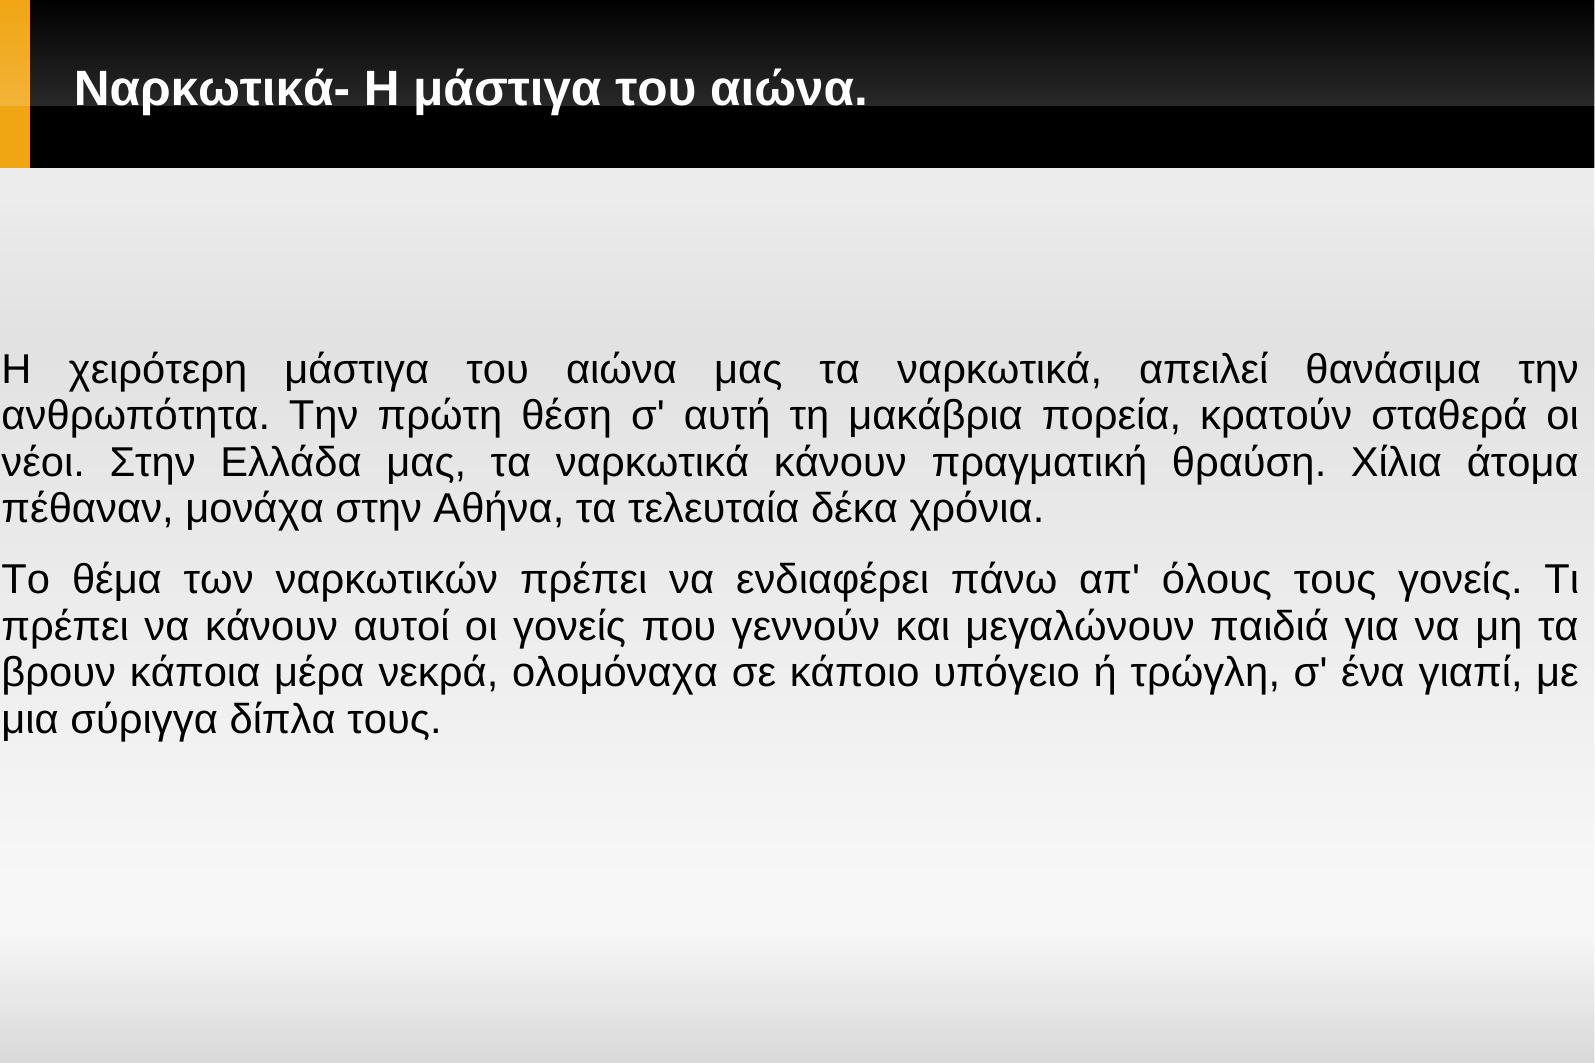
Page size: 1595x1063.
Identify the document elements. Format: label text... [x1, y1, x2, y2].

picture [0, 0, 1595, 195]
text_box Η χειρότερη μάστιγα του αιώνα μας τα ναρκωτικά, απειλεί θανάσιμα την ανθρωπότητα. Την πρώτη θέση σ' αυτή τη μακάβρια πορεία, κρατούν σταθερά οι νέοι. Στην Ελλάδα μας, τα ναρκωτικά κάνουν πραγματική θραύση. Χίλια άτομα πέθαναν, μονάχα στην Αθήνα, τα τελευταία δέκα χρόνια. Το θέμα των ναρκωτικών πρέπει να ενδιαφέρει πάνω απ' όλους τους γονείς. Τι πρέπει να κάνουν αυτοί οι γονείς που γεννούν και μεγαλώνουν παιδιά για να μη τα βρουν κάποια μέρα νεκρά, ολομόναχα σε κάποιο υπόγειο ή τρώγλη, σ' ένα γιαπί, με μια σύριγγα δίπλα τους. [0, 195, 1595, 1063]
title Ναρκωτικά- Η μάστιγα του αιώνα. [74, 0, 1510, 178]
